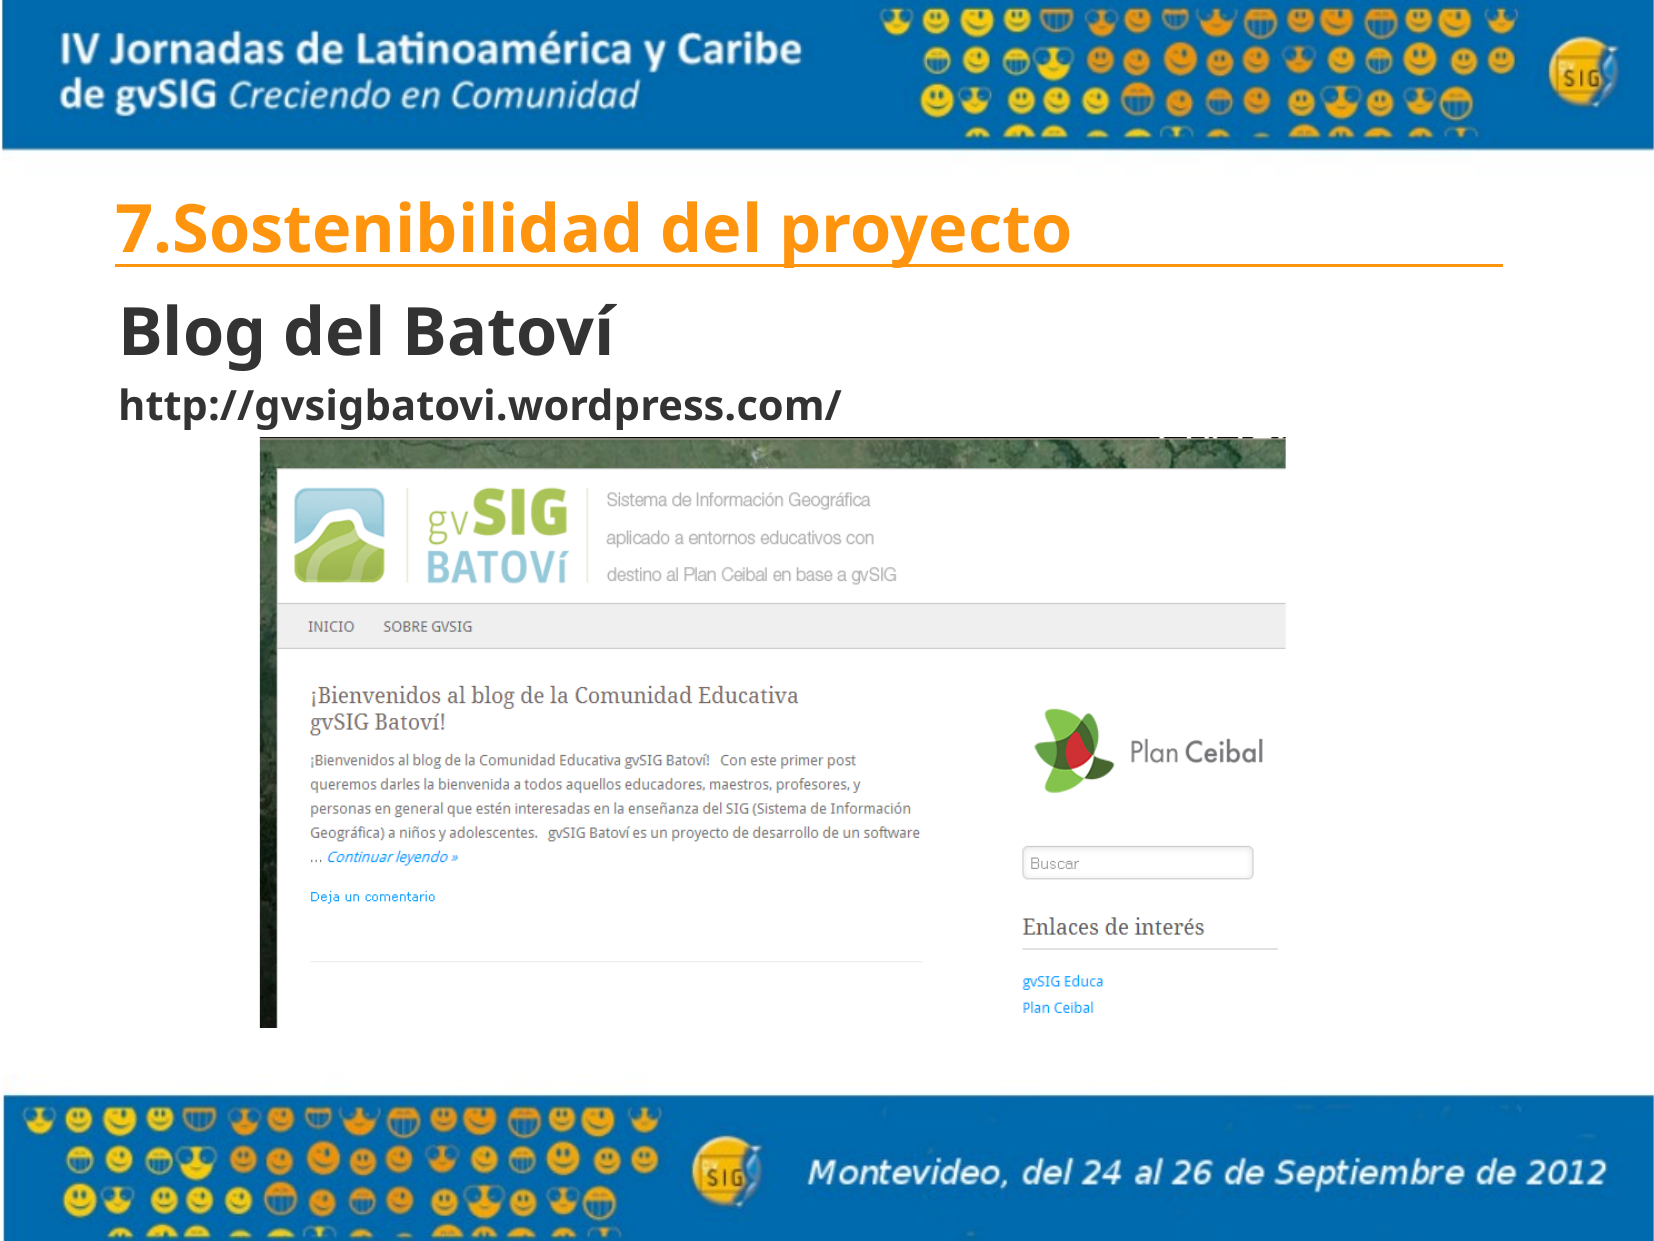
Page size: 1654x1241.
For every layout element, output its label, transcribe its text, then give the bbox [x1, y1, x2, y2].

title Blog del Batoví http://gvsigbatovi.wordpress.com/ [118, 295, 1607, 422]
title 7.Sostenibilidad del proyecto [115, 187, 1604, 266]
picture [1, 0, 1654, 1241]
